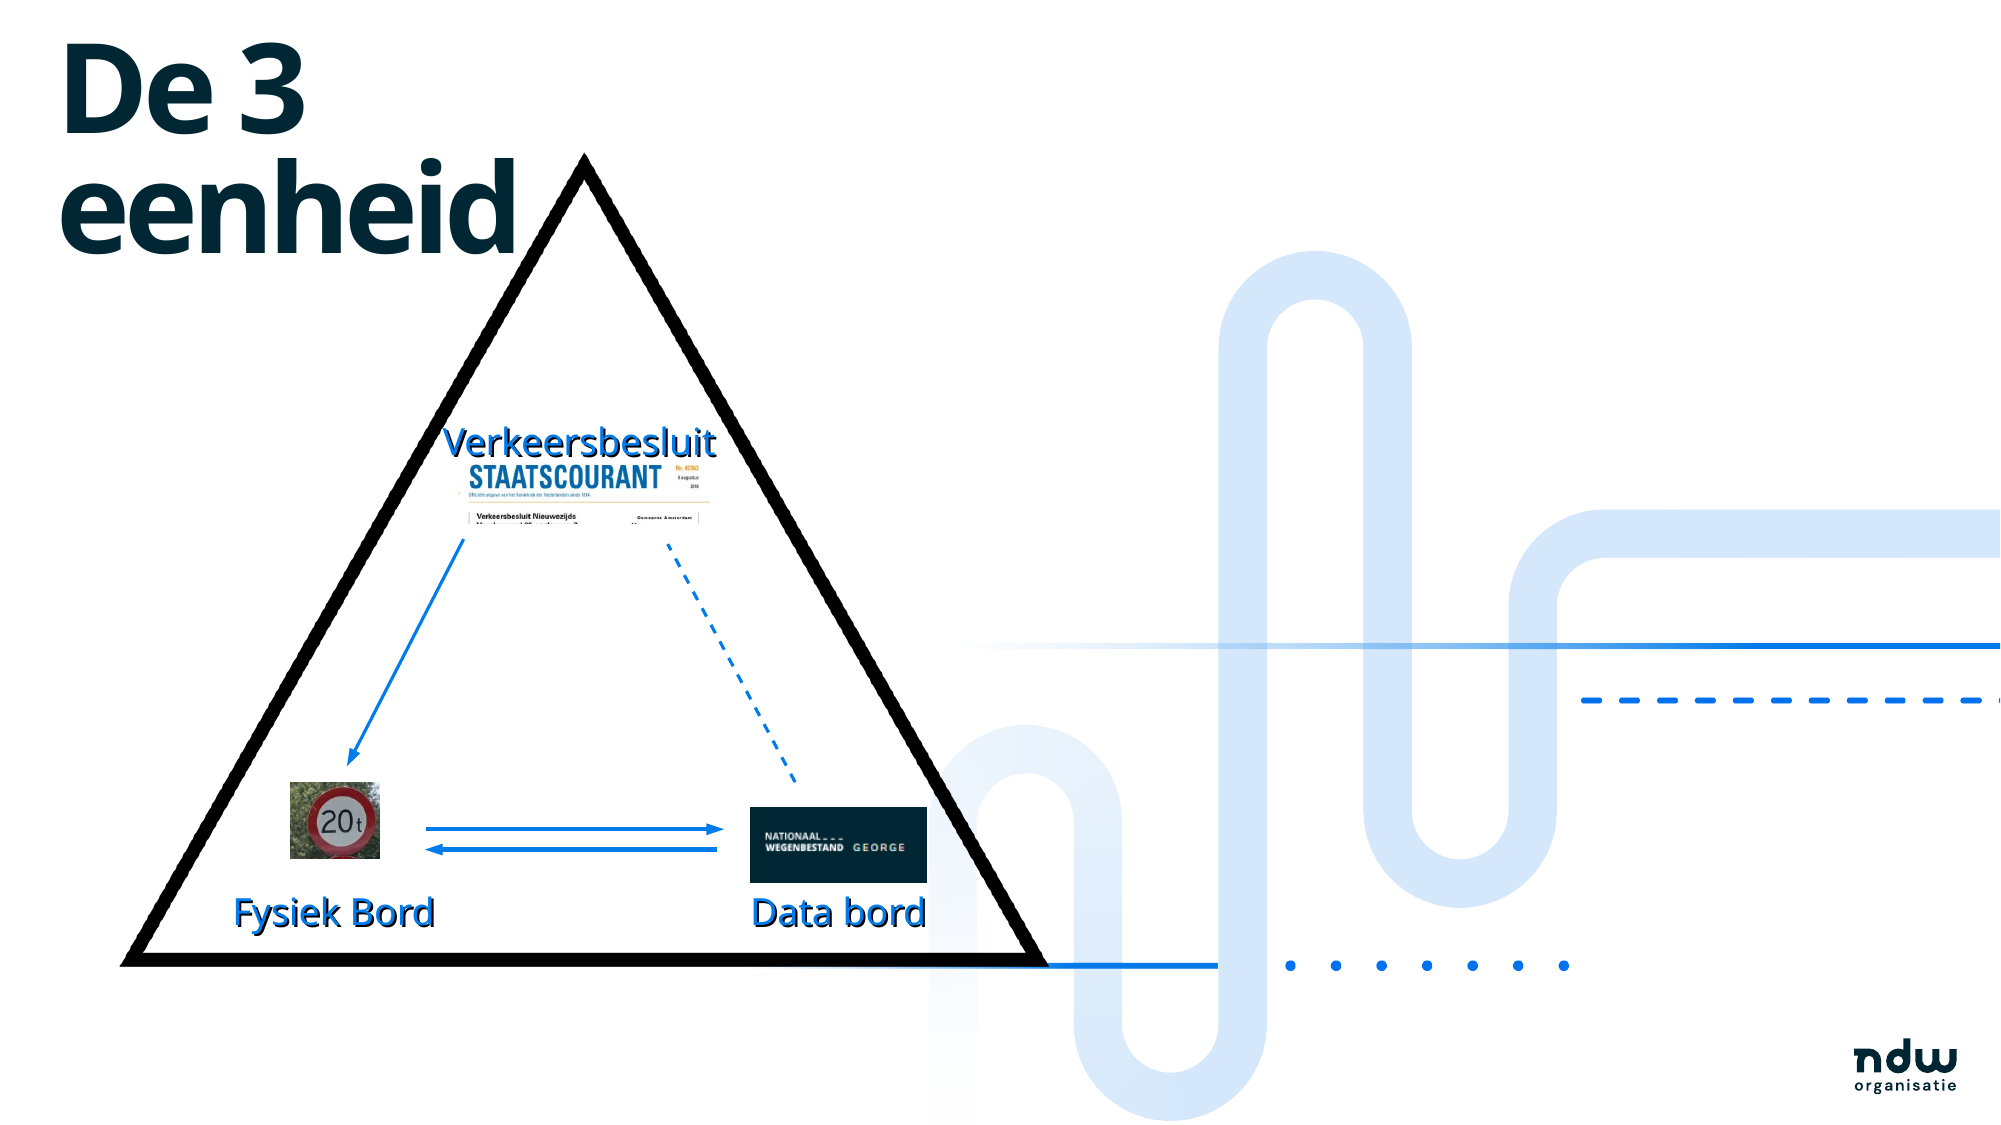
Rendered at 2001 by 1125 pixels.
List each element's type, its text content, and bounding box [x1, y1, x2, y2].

text_box Data bord [759, 903, 772, 922]
text_box Data bord [708, 880, 968, 924]
text_box Verkeersbesluit [426, 410, 733, 454]
picture [39, 11, 1129, 1114]
text_box Fysiek Bord [203, 880, 464, 924]
